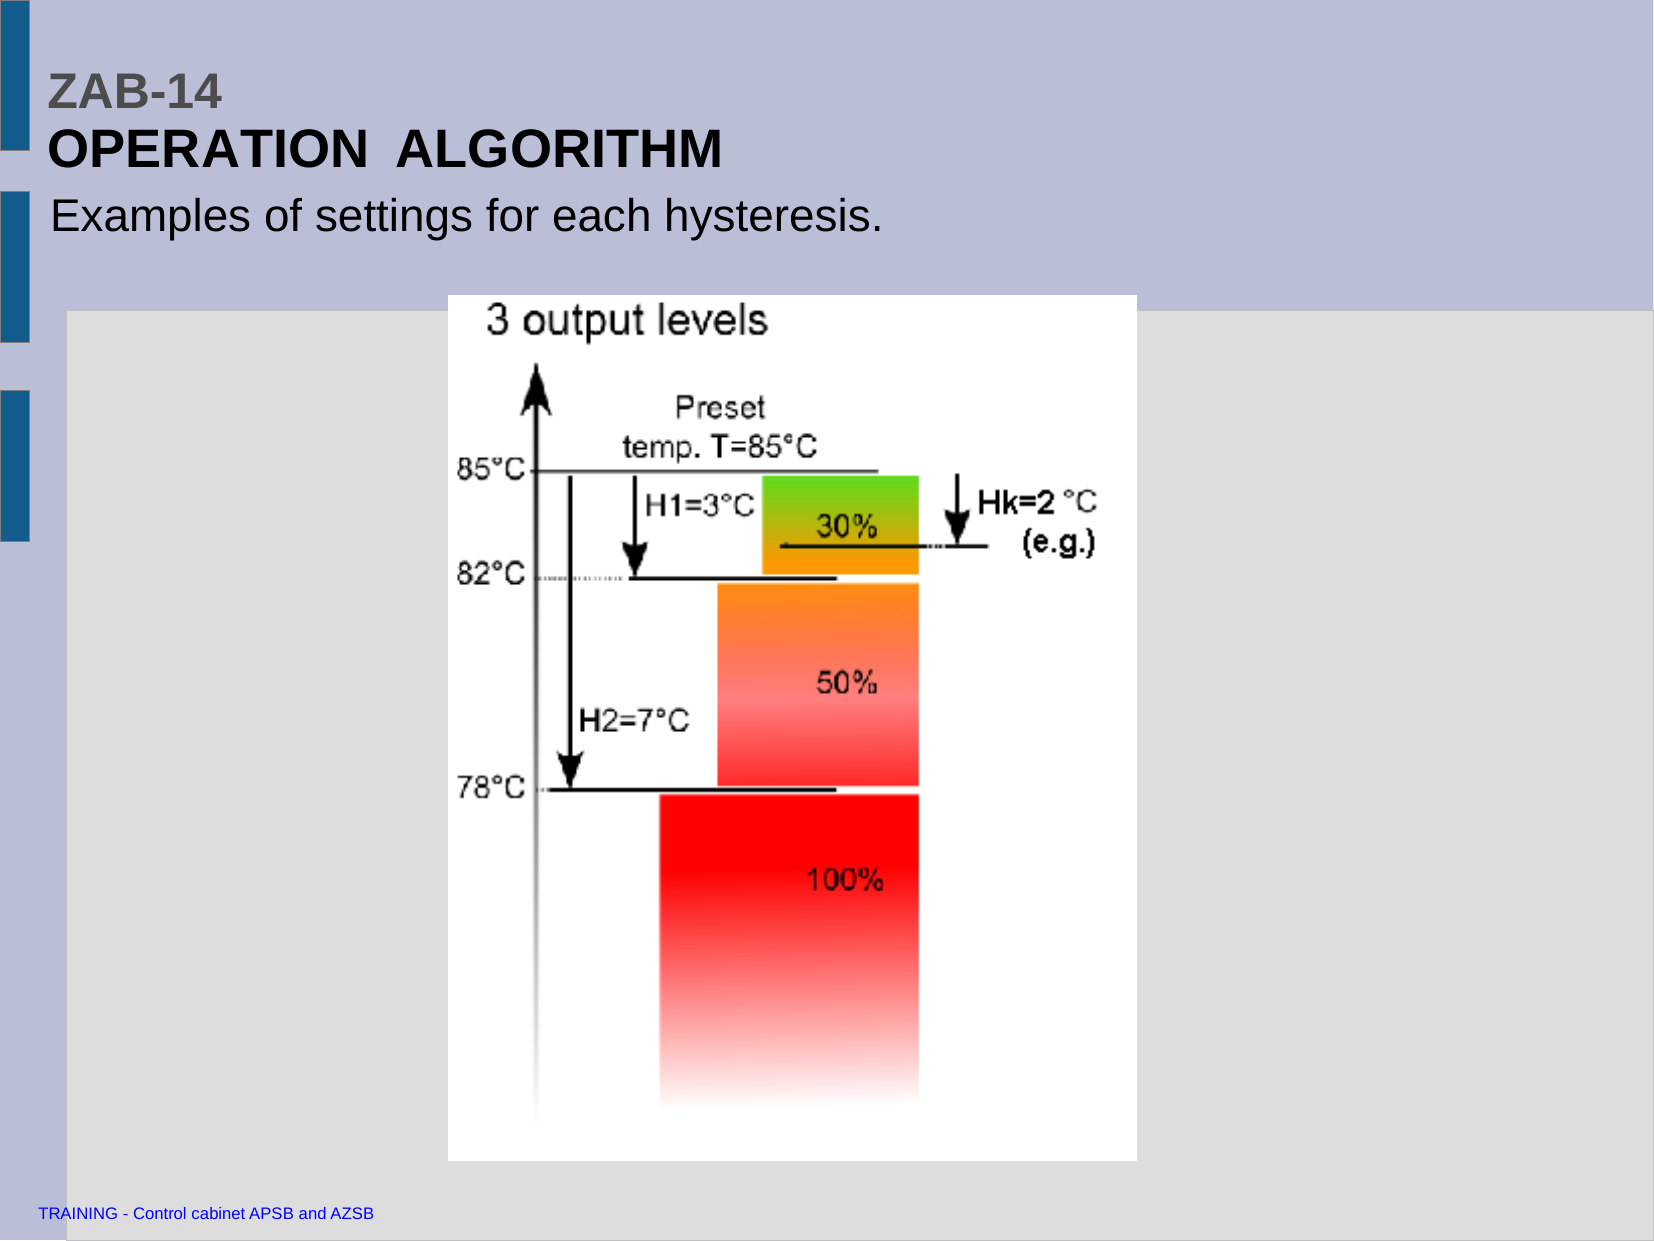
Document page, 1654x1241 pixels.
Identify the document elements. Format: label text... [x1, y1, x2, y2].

text_box TRAINING - Control cabinet APSB and AZSB [23, 1197, 1134, 1231]
text_box Examples of settings for each hysteresis. [35, 182, 1607, 249]
title ZAB-14 OPERATION ALGORITHM [47, 46, 1536, 182]
picture [448, 295, 1137, 1161]
